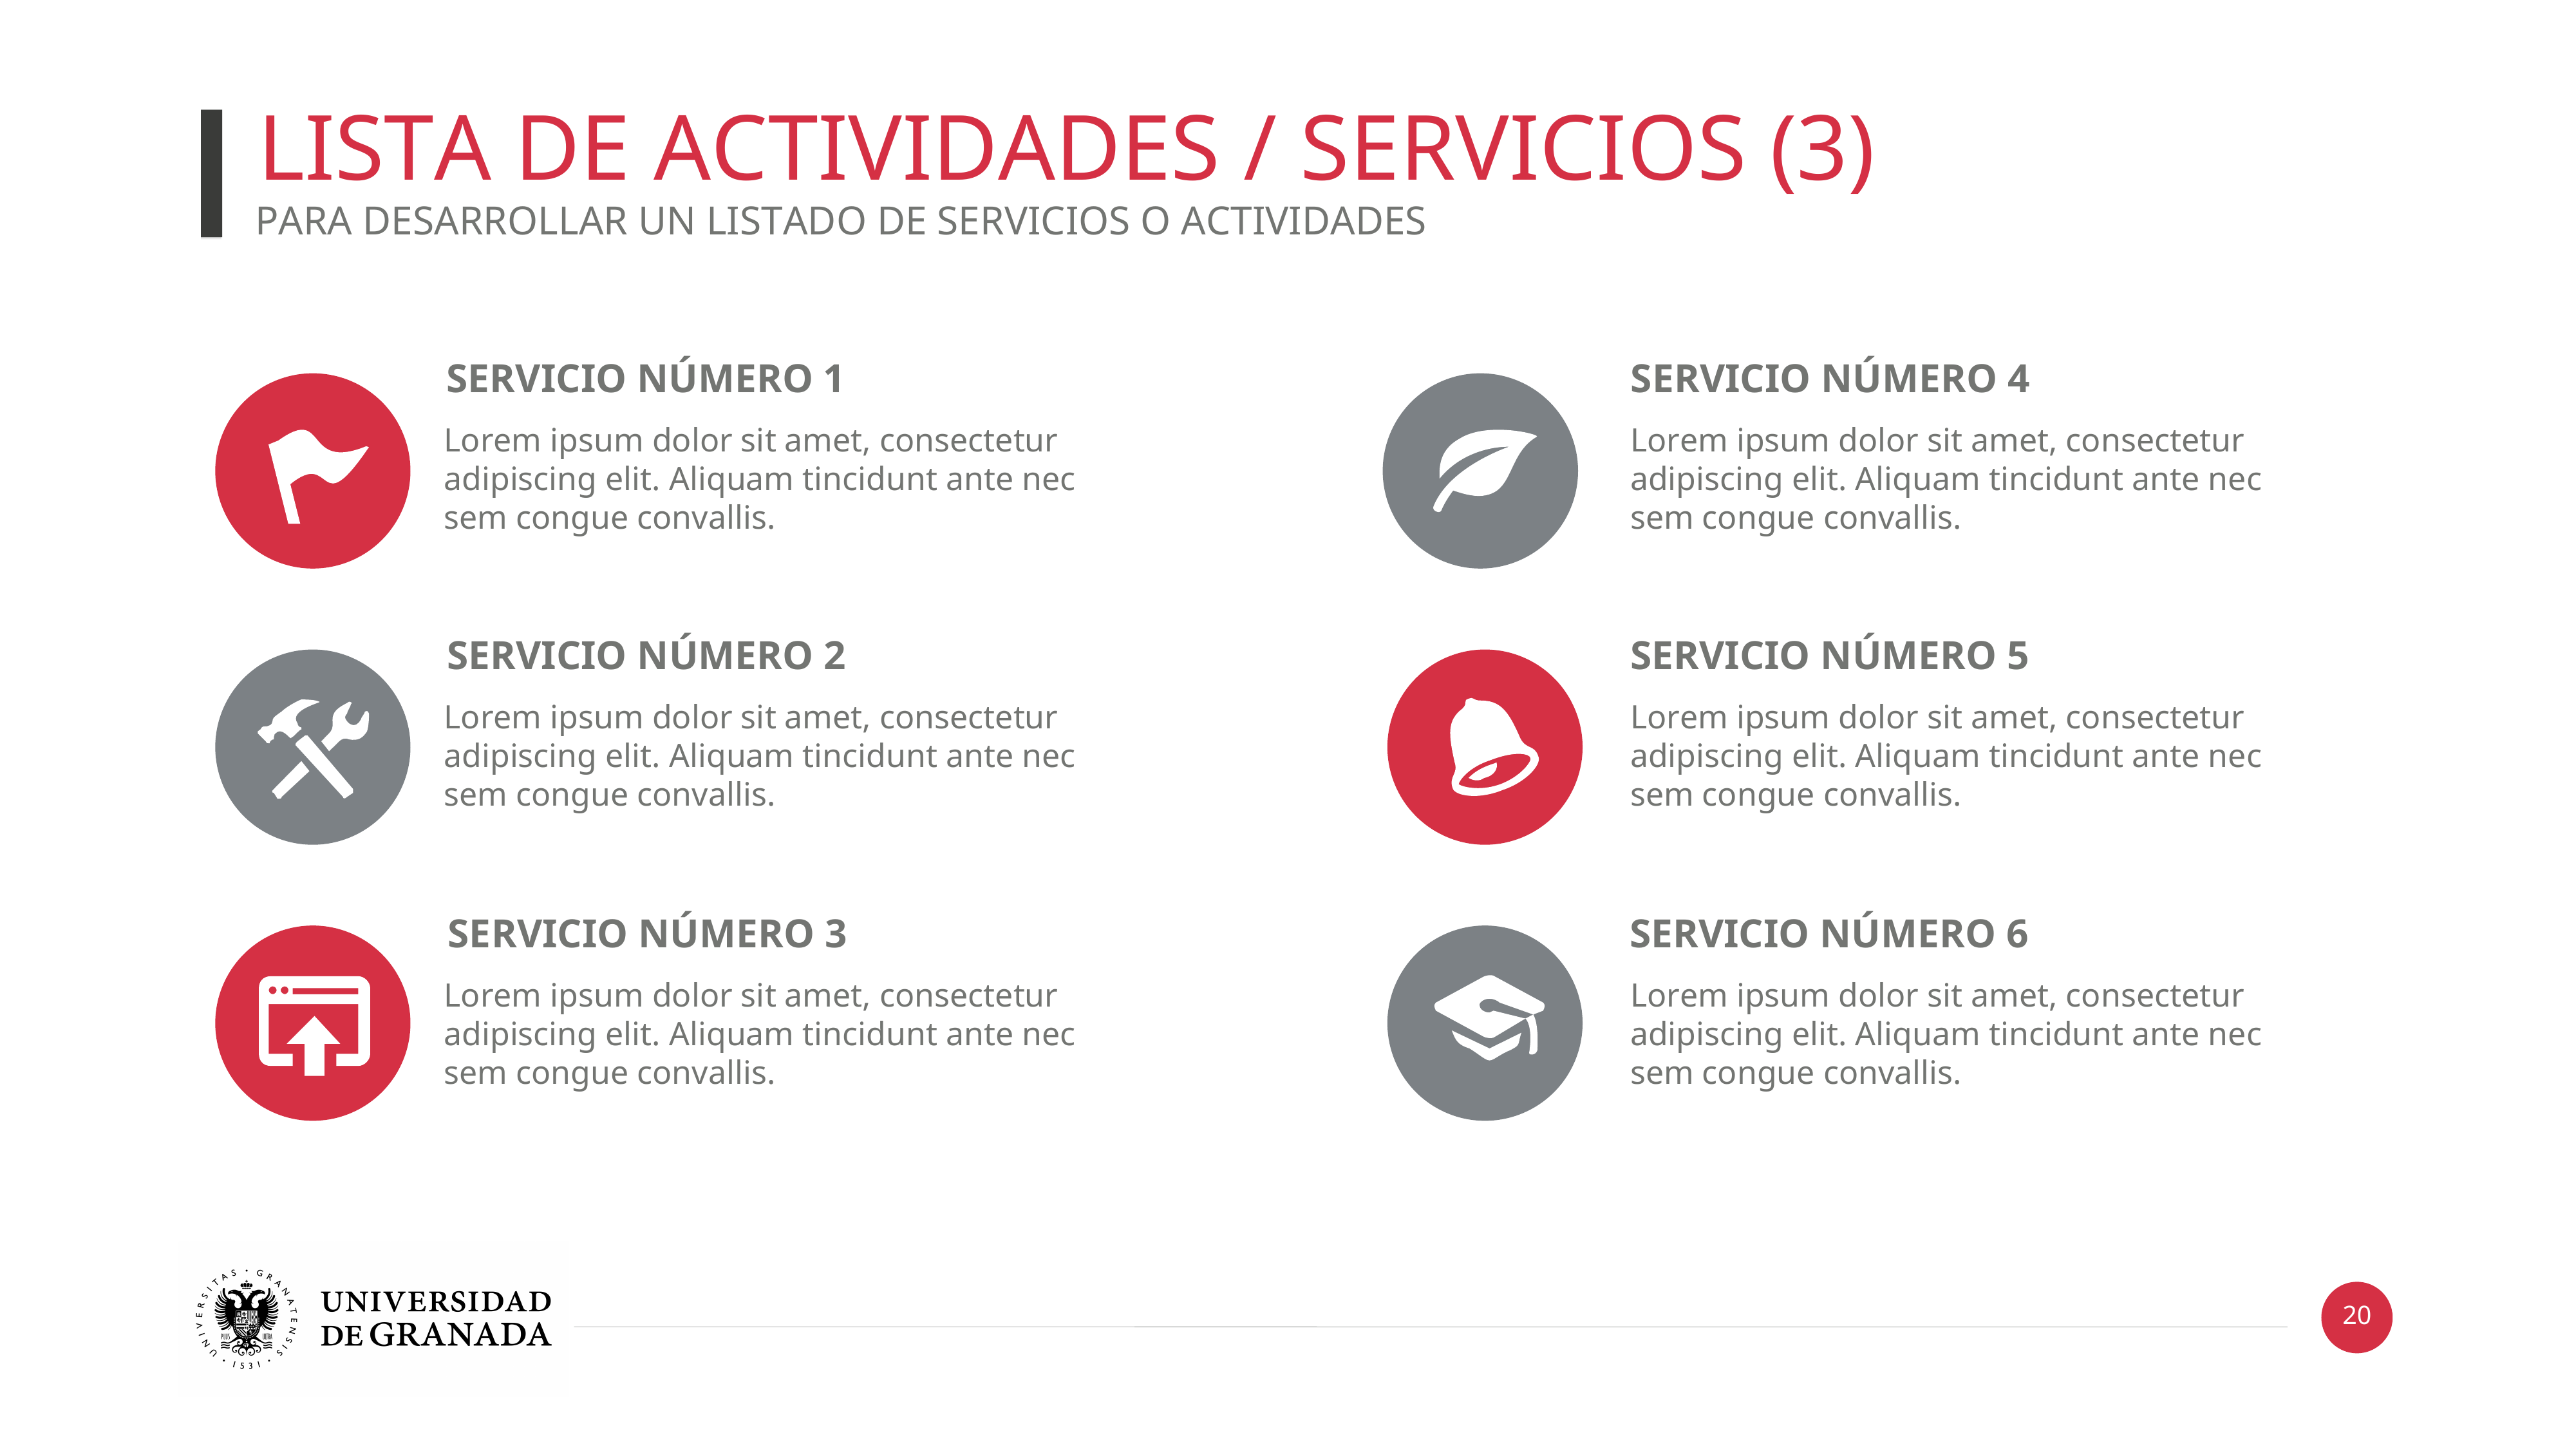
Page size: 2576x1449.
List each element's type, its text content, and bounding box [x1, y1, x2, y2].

text_box SERVICIO NÚMERO 6 [1610, 899, 2049, 965]
text_box [215, 925, 411, 1121]
text_box Lorem ipsum dolor sit amet, consectetur adipiscing elit. Aliquam tincidunt ante nec sem congue convallis. [1611, 687, 2333, 822]
text_box PARA DESARROLLAR UN LISTADO DE SERVICIOS O ACTIVIDADES [245, 191, 2400, 248]
text_box [1387, 649, 1583, 845]
text_box SERVICIO NÚMERO 5 [1611, 620, 2049, 687]
text_box [1382, 373, 1579, 569]
text_box Lorem ipsum dolor sit amet, consectetur adipiscing elit. Aliquam tincidunt ante nec sem congue convallis. [1611, 965, 2333, 1101]
text_box LISTA DE ACTIVIDADES / SERVICIOS (3) [248, 85, 2402, 204]
picture [178, 1241, 569, 1397]
text_box Lorem ipsum dolor sit amet, consectetur adipiscing elit. Aliquam tincidunt ante nec sem congue convallis. [424, 965, 1147, 1101]
text_box SERVICIO NÚMERO 1 [427, 344, 866, 410]
text_box SERVICIO NÚMERO 2 [428, 620, 866, 687]
text_box Lorem ipsum dolor sit amet, consectetur adipiscing elit. Aliquam tincidunt ante nec sem congue convallis. [424, 410, 1147, 545]
text_box Lorem ipsum dolor sit amet, consectetur adipiscing elit. Aliquam tincidunt ante nec sem congue convallis. [424, 687, 1147, 822]
text_box Lorem ipsum dolor sit amet, consectetur adipiscing elit. Aliquam tincidunt ante nec sem congue convallis. [1611, 410, 2333, 545]
text_box <número> [2308, 1278, 2407, 1356]
text_box [215, 373, 411, 569]
text_box [1387, 925, 1583, 1121]
text_box [215, 649, 411, 845]
text_box [201, 109, 223, 238]
text_box SERVICIO NÚMERO 4 [1611, 344, 2050, 410]
text_box SERVICIO NÚMERO 3 [428, 899, 867, 965]
